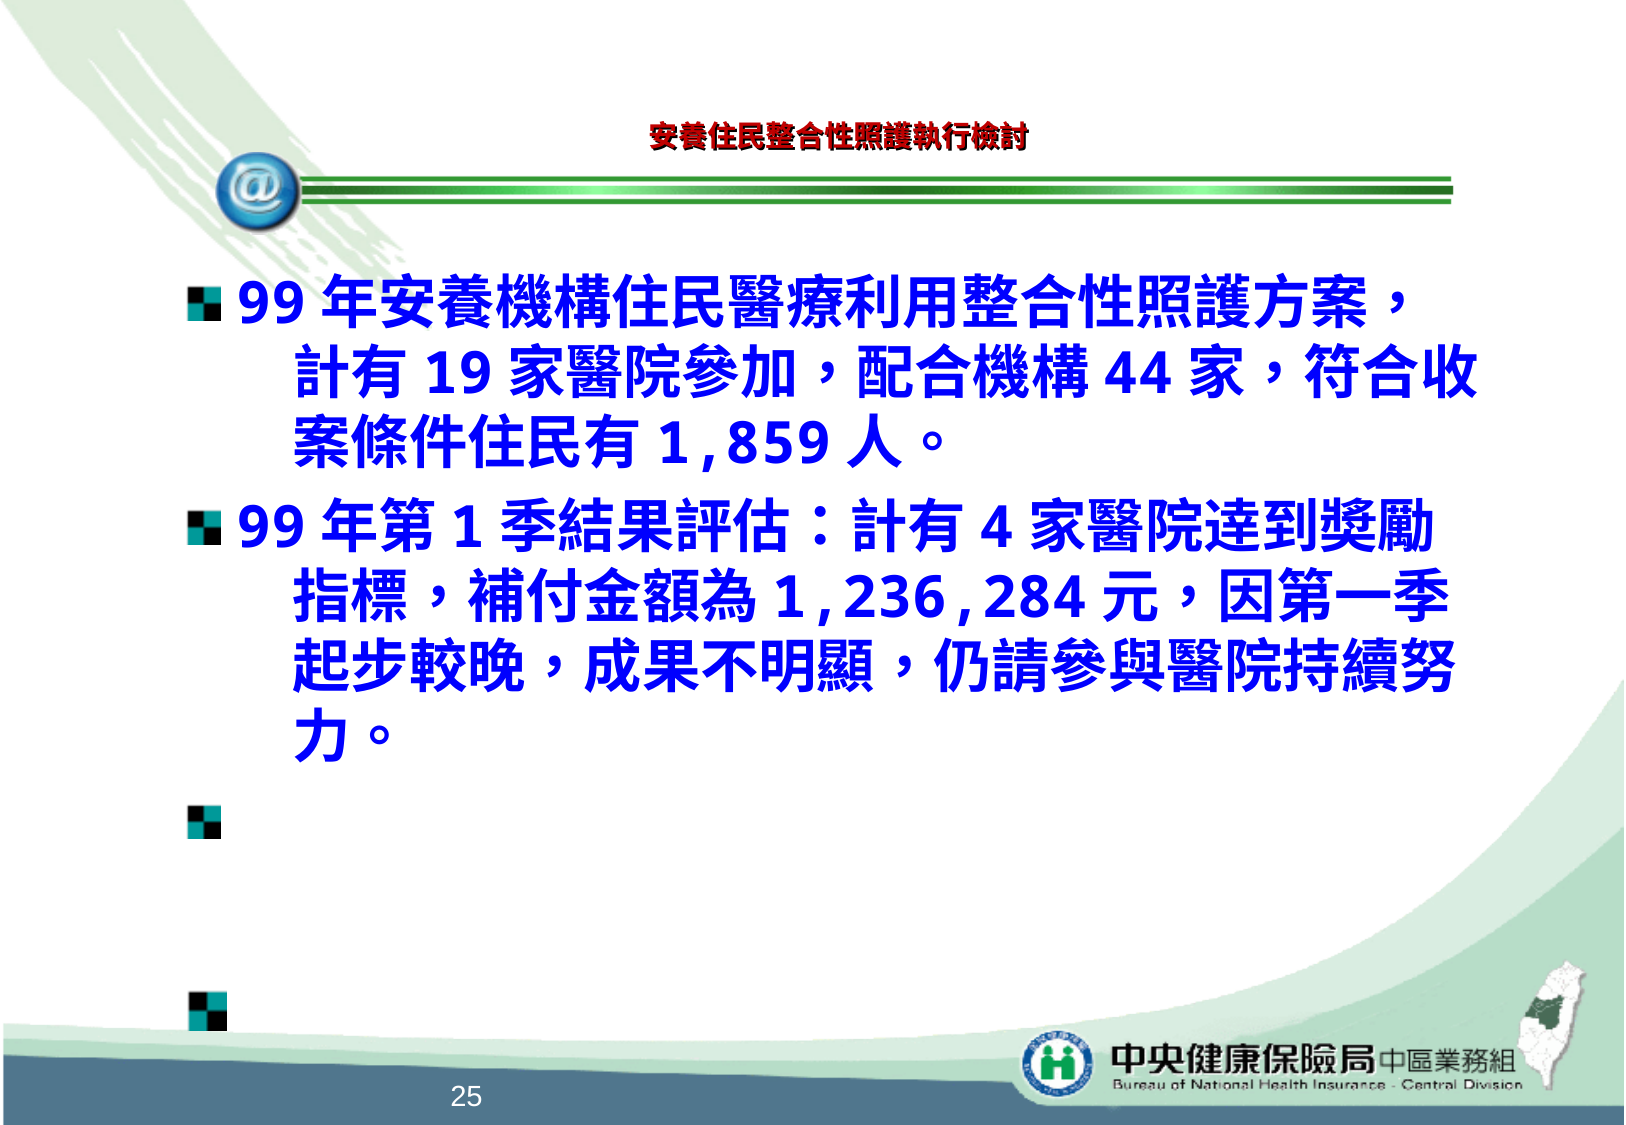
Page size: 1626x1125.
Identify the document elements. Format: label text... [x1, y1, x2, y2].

list 99年安養機構住民醫療利用整合性照護方案，計有19家醫院參加，配合機構44家，符合收案條件住民有1,859人。 99年第1季結果評估：計有4家醫院逹到奬勵指標，補付金額為1,236,284元，因第一季起步較晚，成果不明顯，仍請參與醫院持續努力。 [165, 257, 1499, 997]
text_box [435, 1065, 815, 1125]
title 安養住民整合性照護執行檢討 [139, 58, 1539, 247]
